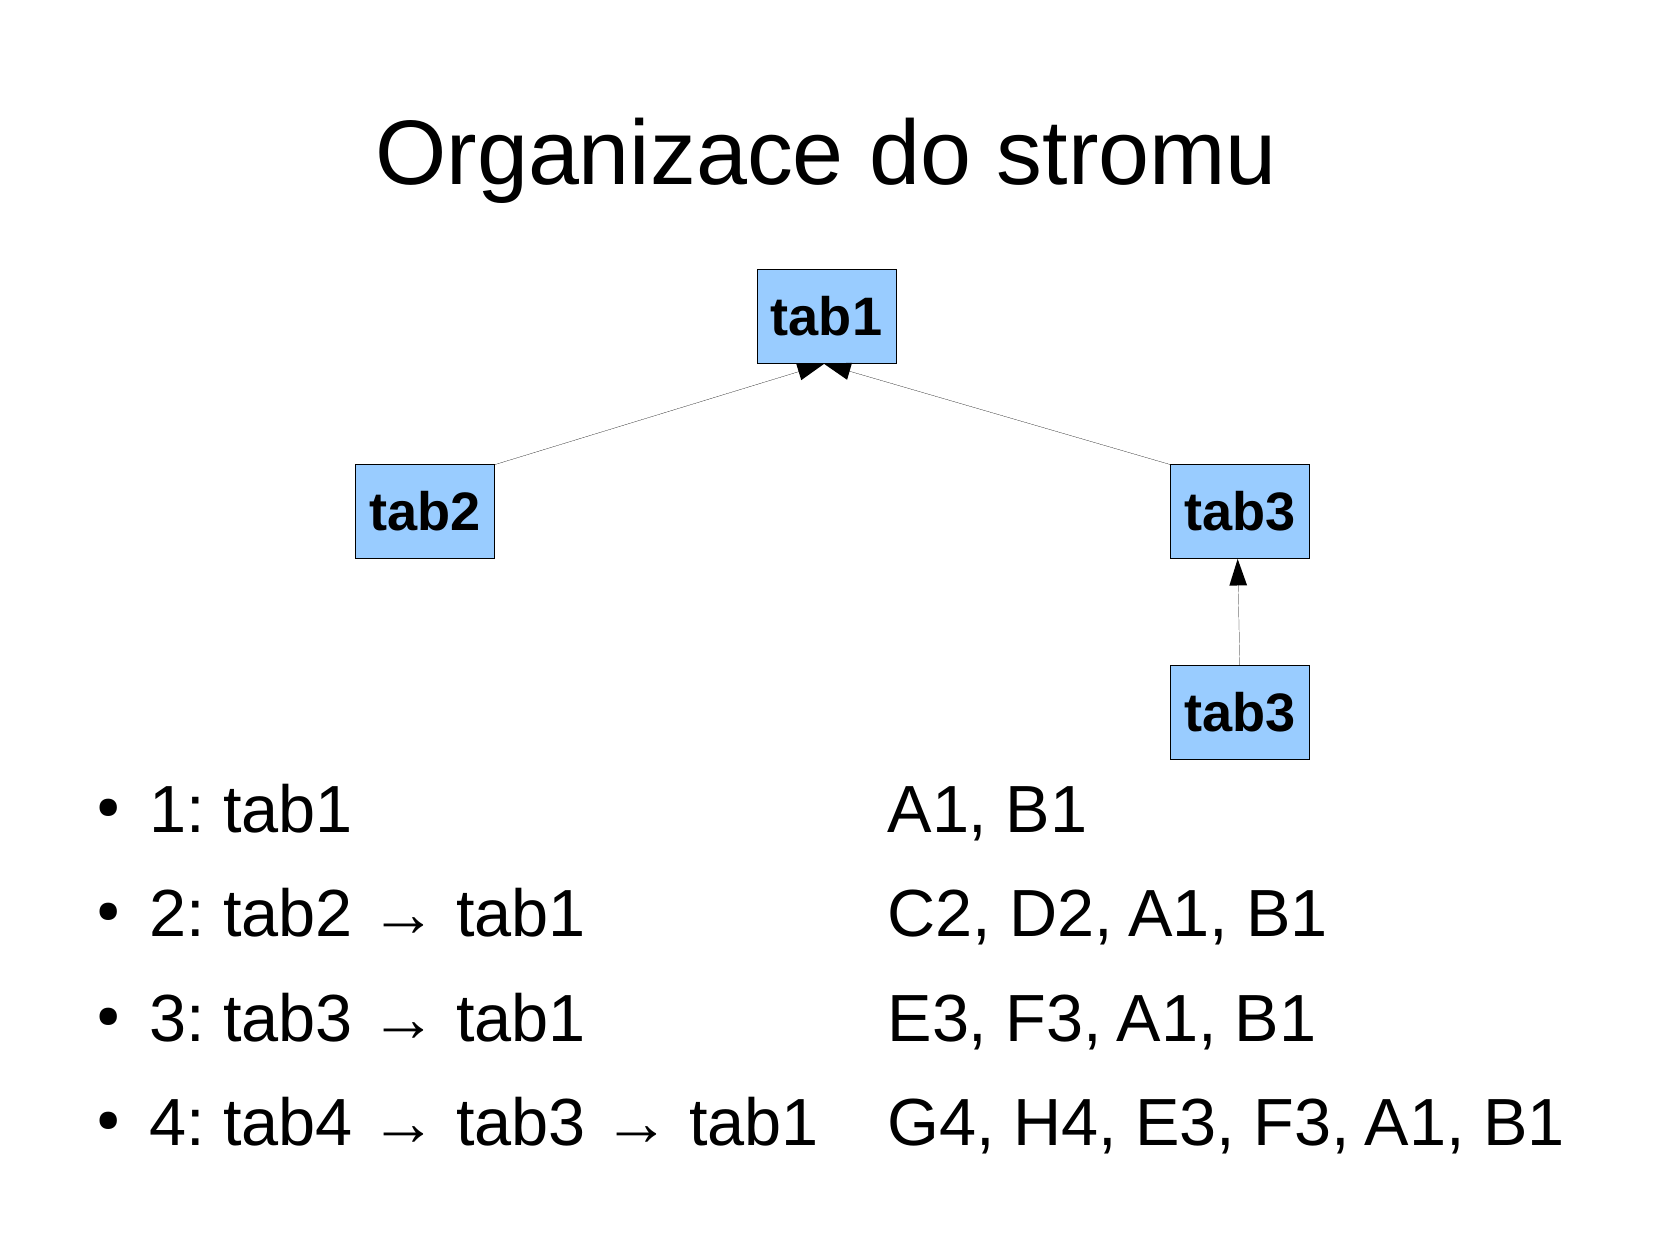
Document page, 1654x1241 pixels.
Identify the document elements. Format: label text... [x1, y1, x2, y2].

text_box tab3 [1170, 665, 1310, 760]
text_box tab1 [757, 269, 897, 364]
title Organizace do stromu [82, 56, 1571, 250]
text_box tab3 [1170, 464, 1310, 559]
list 1: tab1 A1, B1 2: tab2 → tab1 C2, D2, A1, B1 3: tab3 → tab1 E3, F3, A1, B1 4: tab4 → tab3 → tab1 G4, H4, E3, F3, A1, B1 [78, 772, 1567, 1160]
text_box tab2 [355, 464, 495, 559]
